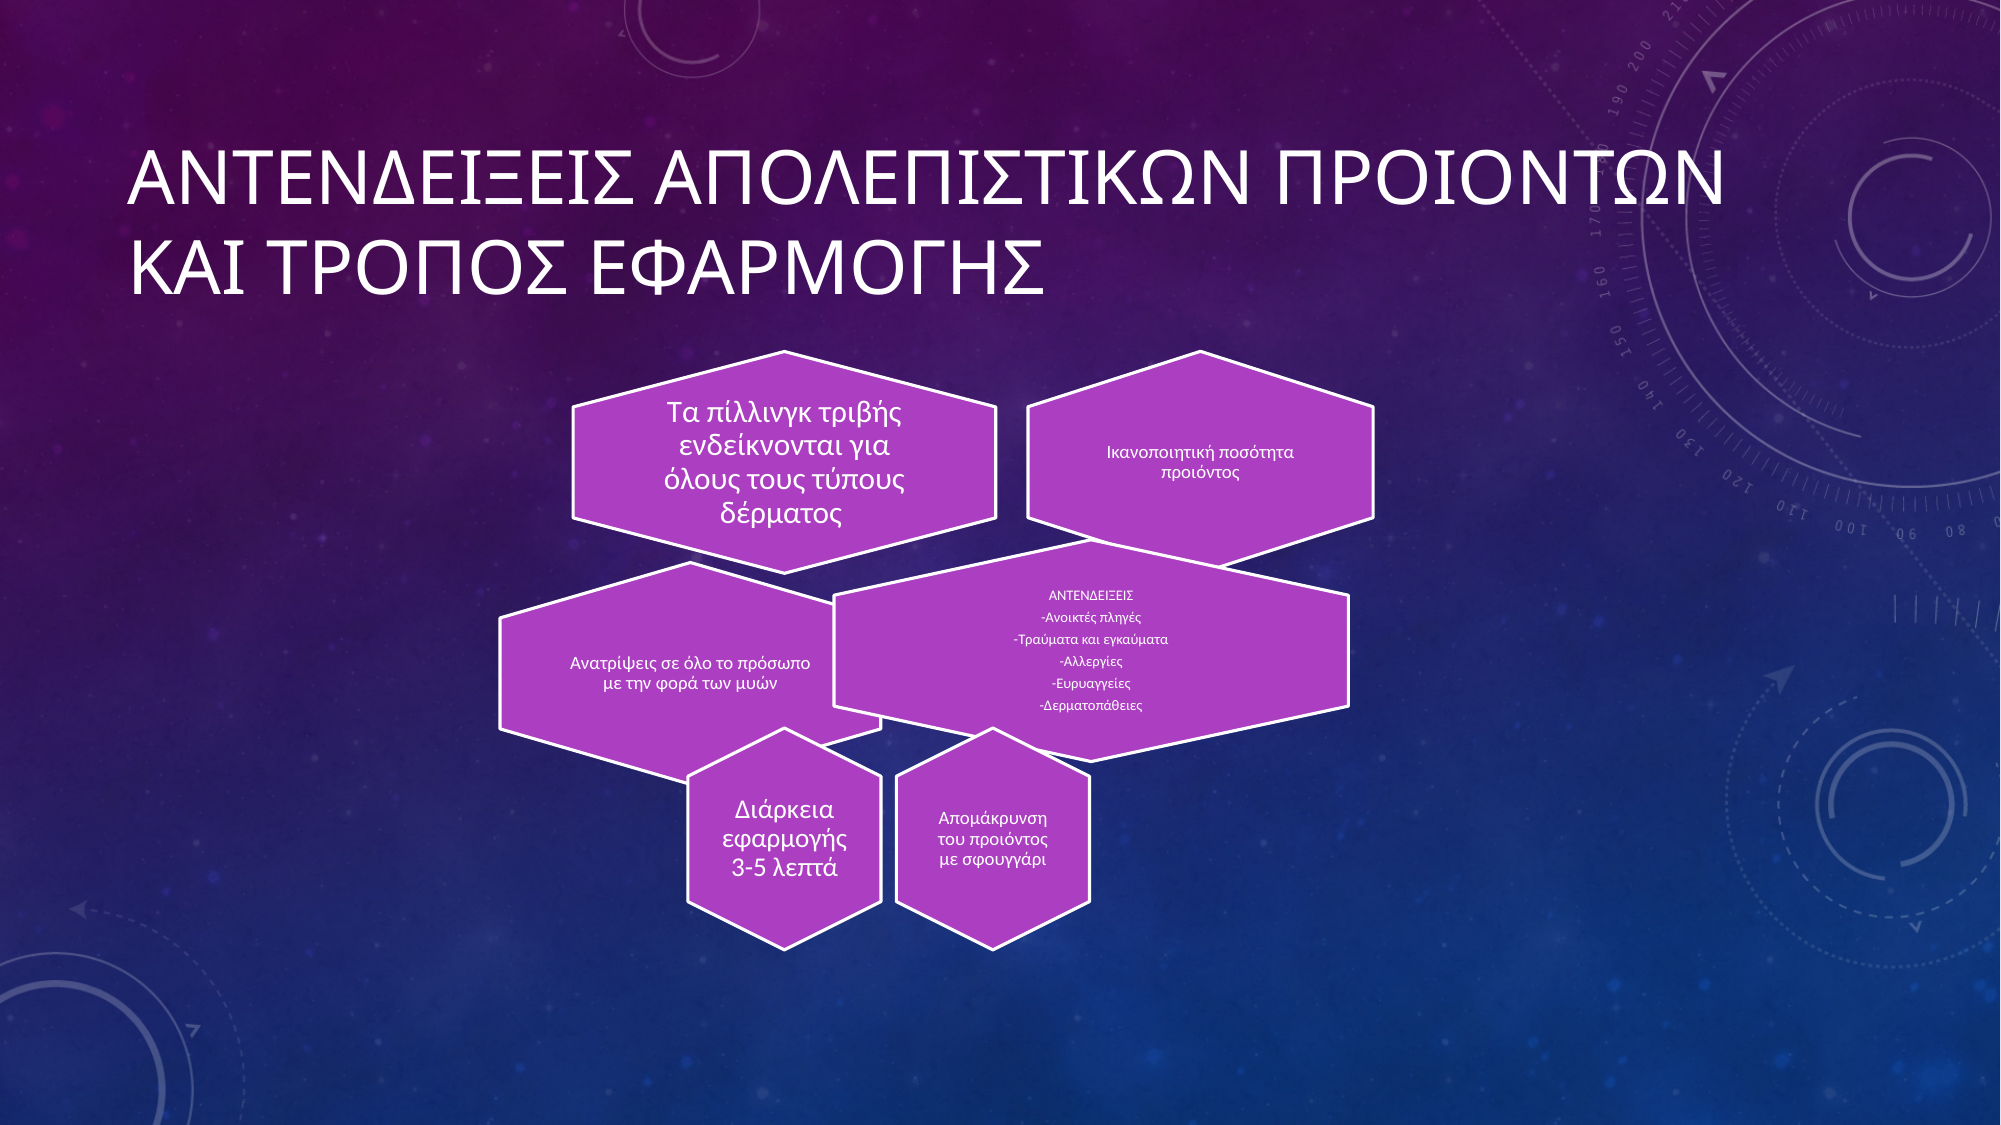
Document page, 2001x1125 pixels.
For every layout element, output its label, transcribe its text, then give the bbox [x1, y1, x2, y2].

text_box ΑΝΤΕΝΔΕΙΞΕΙΣ -Ανοικτές πληγές -Τραύματα και εγκαύματα -Αλλεργίες -Ευρυαγγείες -Δερματοπάθειες [833, 539, 1349, 762]
text_box Απομάκρυνση του προιόντος με σφουγγάρι [896, 728, 1090, 950]
text_box Διάρκεια εφαρμογής 3-5 λεπτά [687, 728, 881, 950]
text_box Ικανοποιητική ποσότητα προιόντος [1027, 351, 1374, 567]
text_box Τα πίλλινγκ τριβής ενδείκνονται για όλους τους τύπους δέρματος [573, 351, 996, 574]
title Αντενδειξεισ απολεπιστικων προιοντων και τροποσ εφαρμογησ [112, 99, 1775, 339]
text_box Ανατρίψεις σε όλο το πρόσωπο με την φορά των μυών [500, 562, 881, 784]
